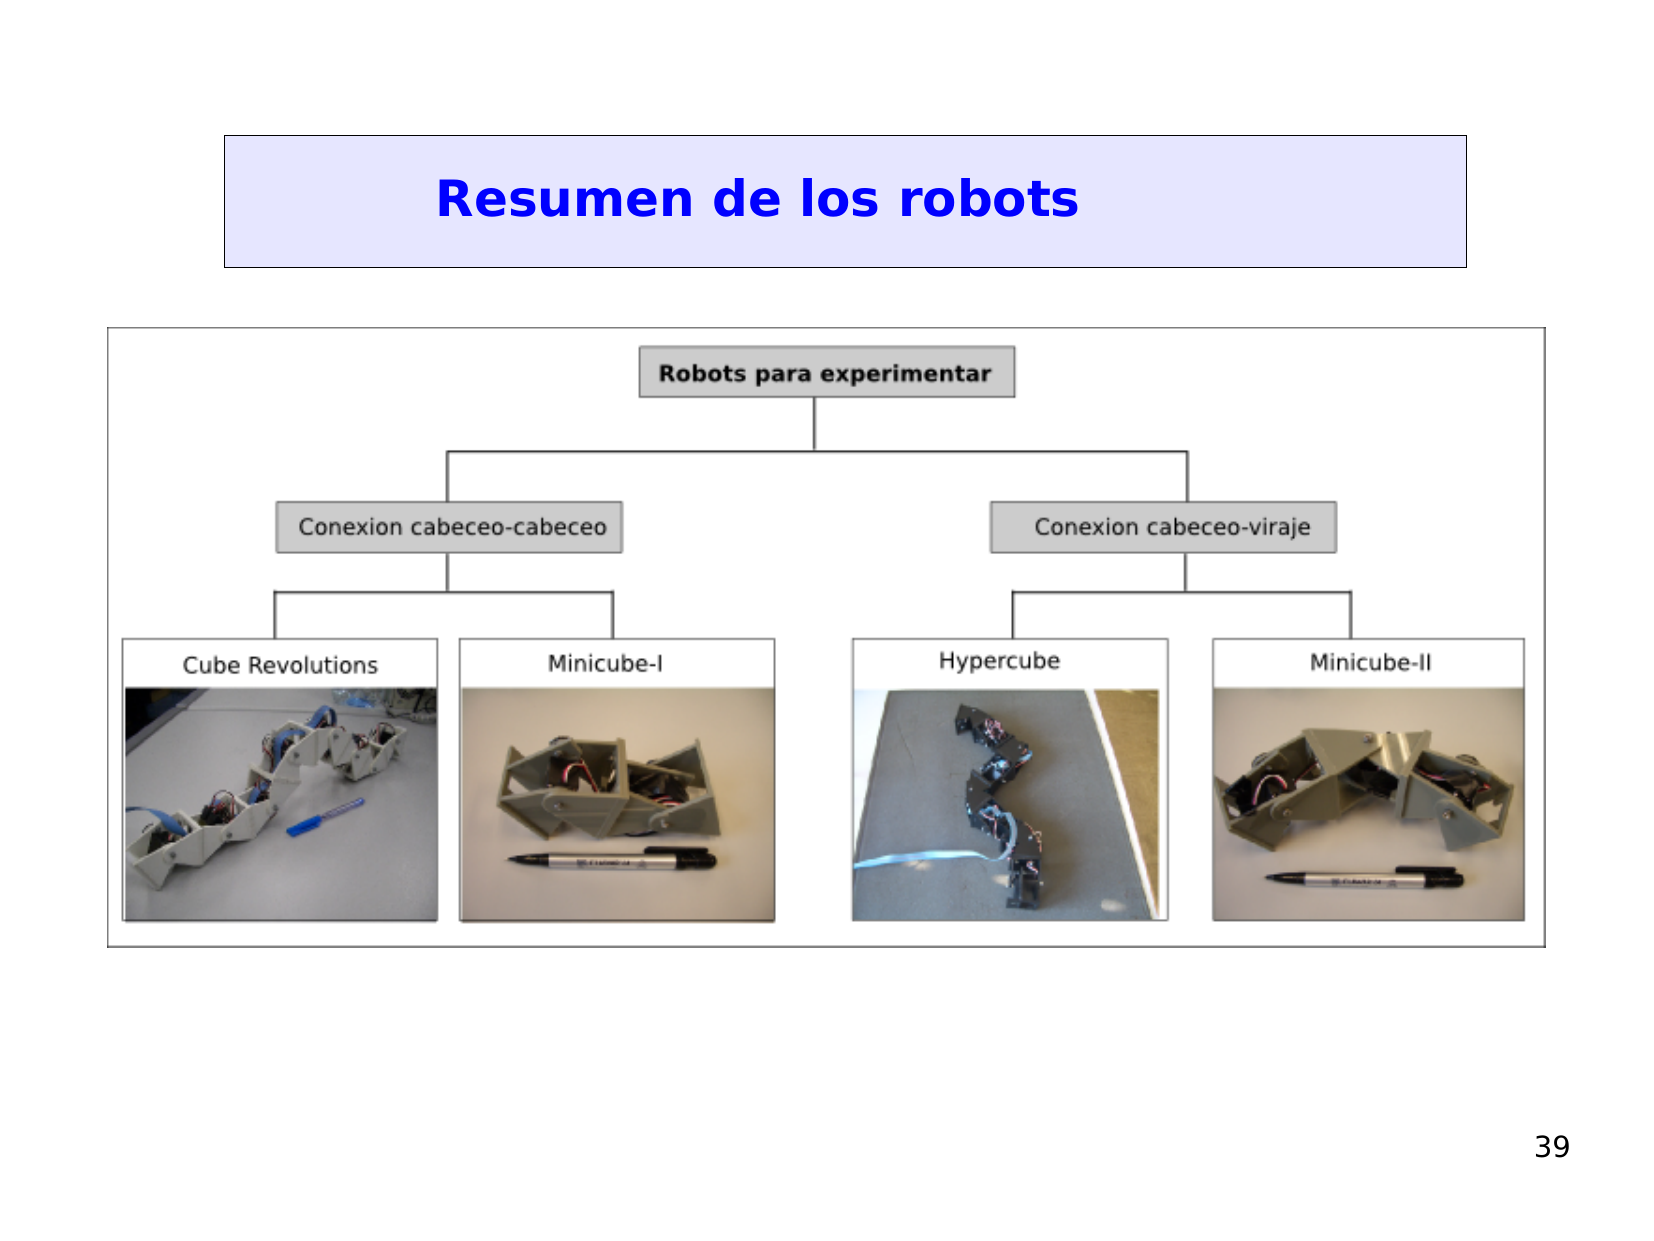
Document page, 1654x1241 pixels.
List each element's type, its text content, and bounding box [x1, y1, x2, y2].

text_box [224, 135, 1467, 268]
text_box Resumen de los robots [421, 162, 1097, 236]
picture [107, 327, 1546, 948]
